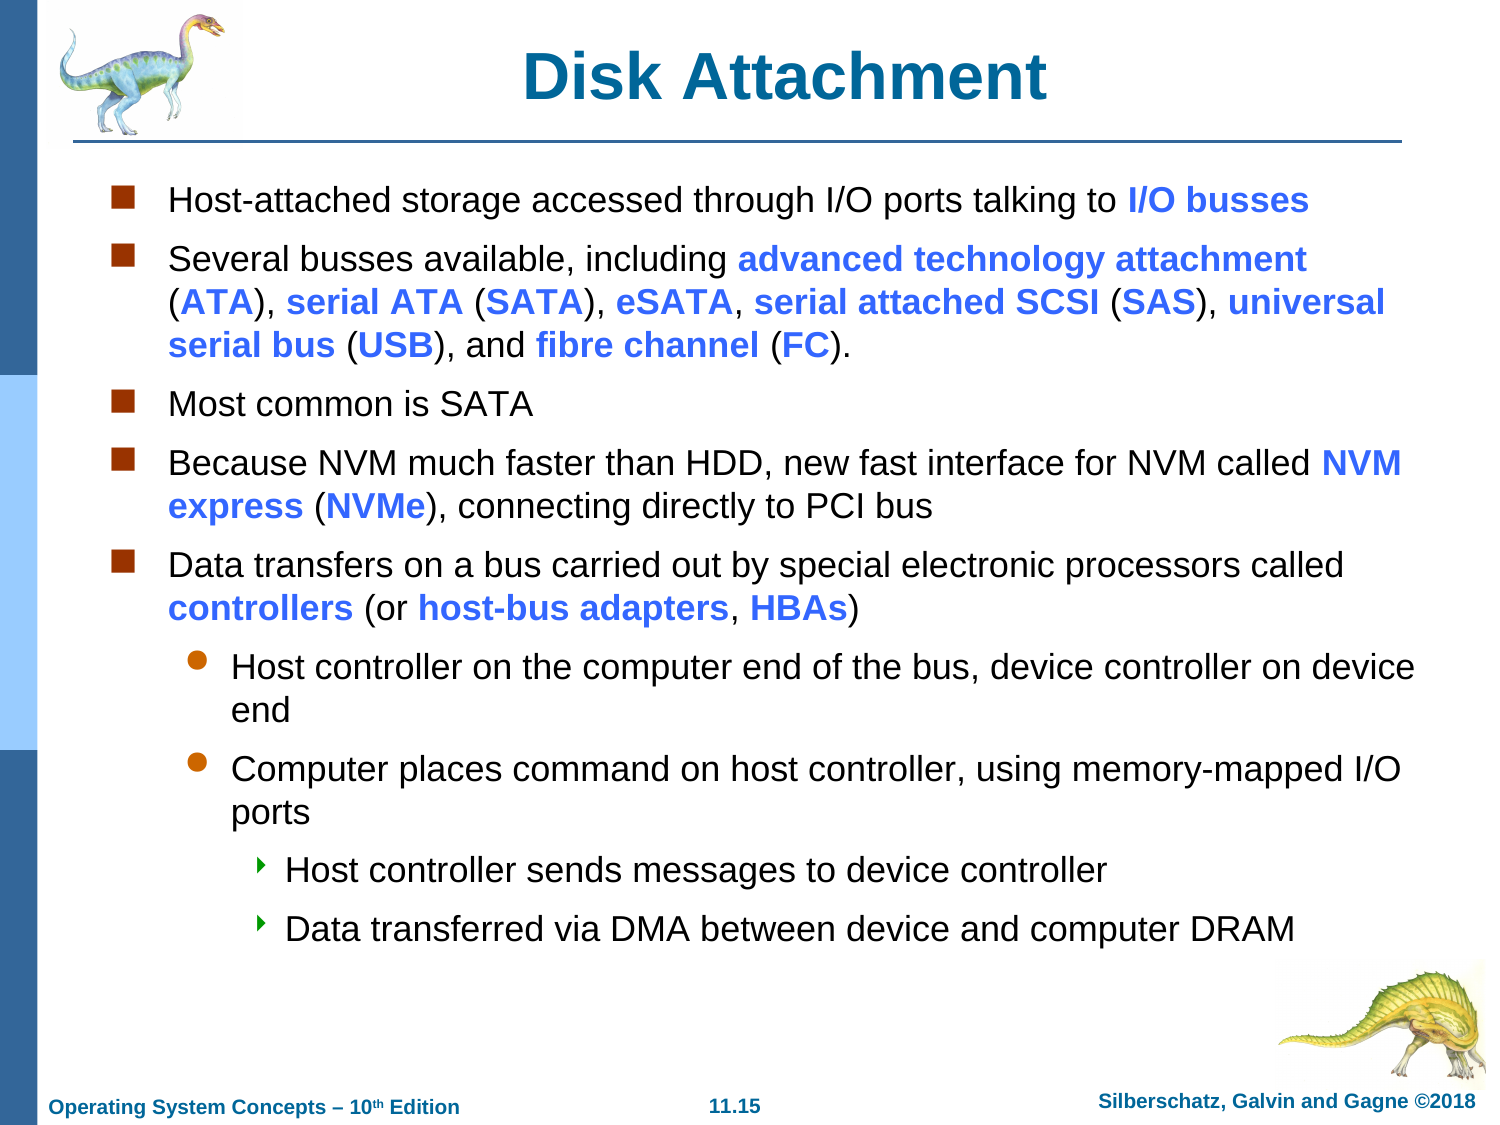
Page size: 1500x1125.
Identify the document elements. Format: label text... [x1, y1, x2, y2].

picture [1415, 1093, 1423, 1098]
picture [1275, 959, 1486, 1090]
picture [46, 0, 243, 149]
list Host-attached storage accessed through I/O ports talking to I/O busses Several busses available, including advanced technology attachment (ATA), serial ATA (SATA), eSATA, serial attached SCSI (SAS), universal serial bus (USB), and fibre channel (FC). Most common is SATA Because NVM much faster than HDD, new fast interface for NVM called NVM express (NVMe), connecting directly to PCI bus Data transfers on a bus carried out by special electronic processors called controllers (or host-bus adapters, HBAs) Host controller on the computer end of the bus, device controller on device end Computer places command on host controller, using memory-mapped I/O ports Host controller sends messages to device controller Data transferred via DMA between device and computer DRAM [99, 169, 1437, 957]
title Disk Attachment [145, 25, 1425, 121]
